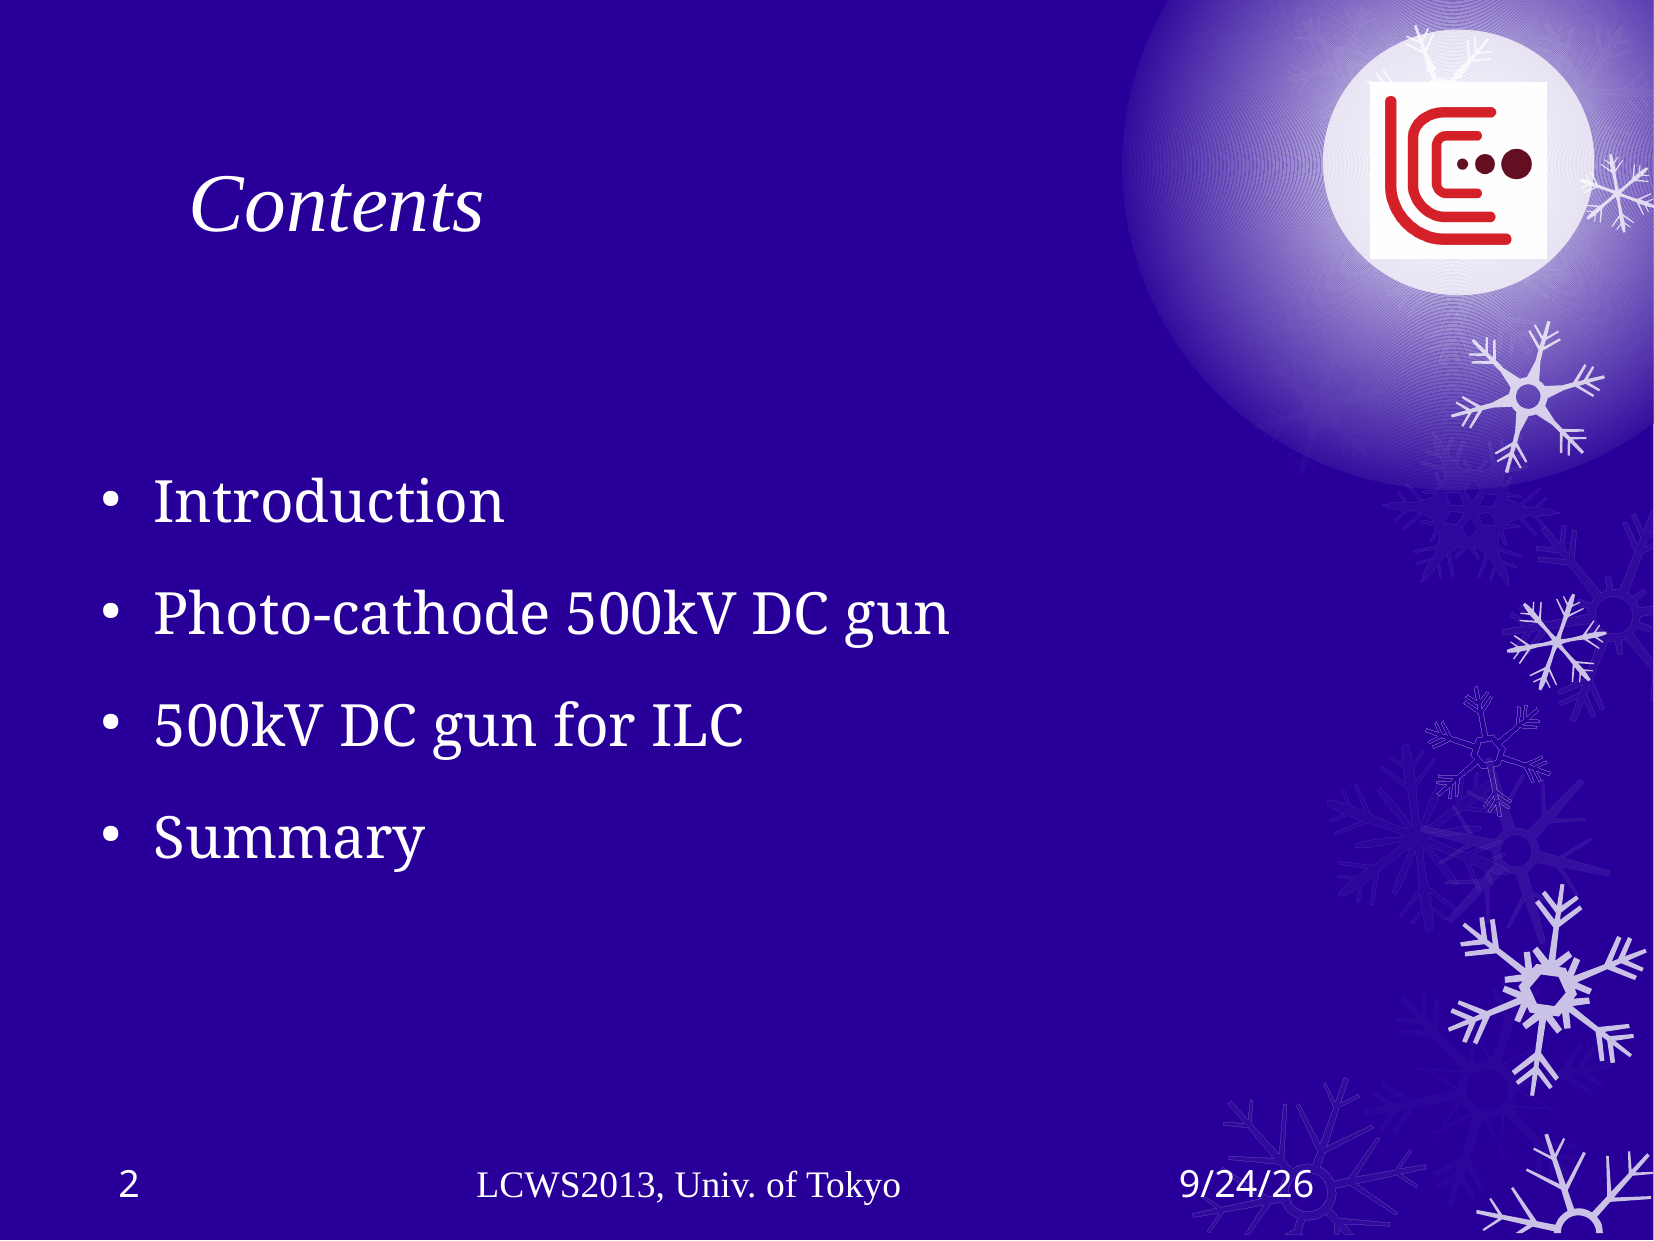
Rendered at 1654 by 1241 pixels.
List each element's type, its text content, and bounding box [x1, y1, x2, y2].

list Introduction Photo-cathode 500kV DC gun 500kV DC gun for ILC Summary [82, 460, 1571, 1109]
picture [1476, 82, 1547, 259]
title Contents [188, 70, 1476, 337]
